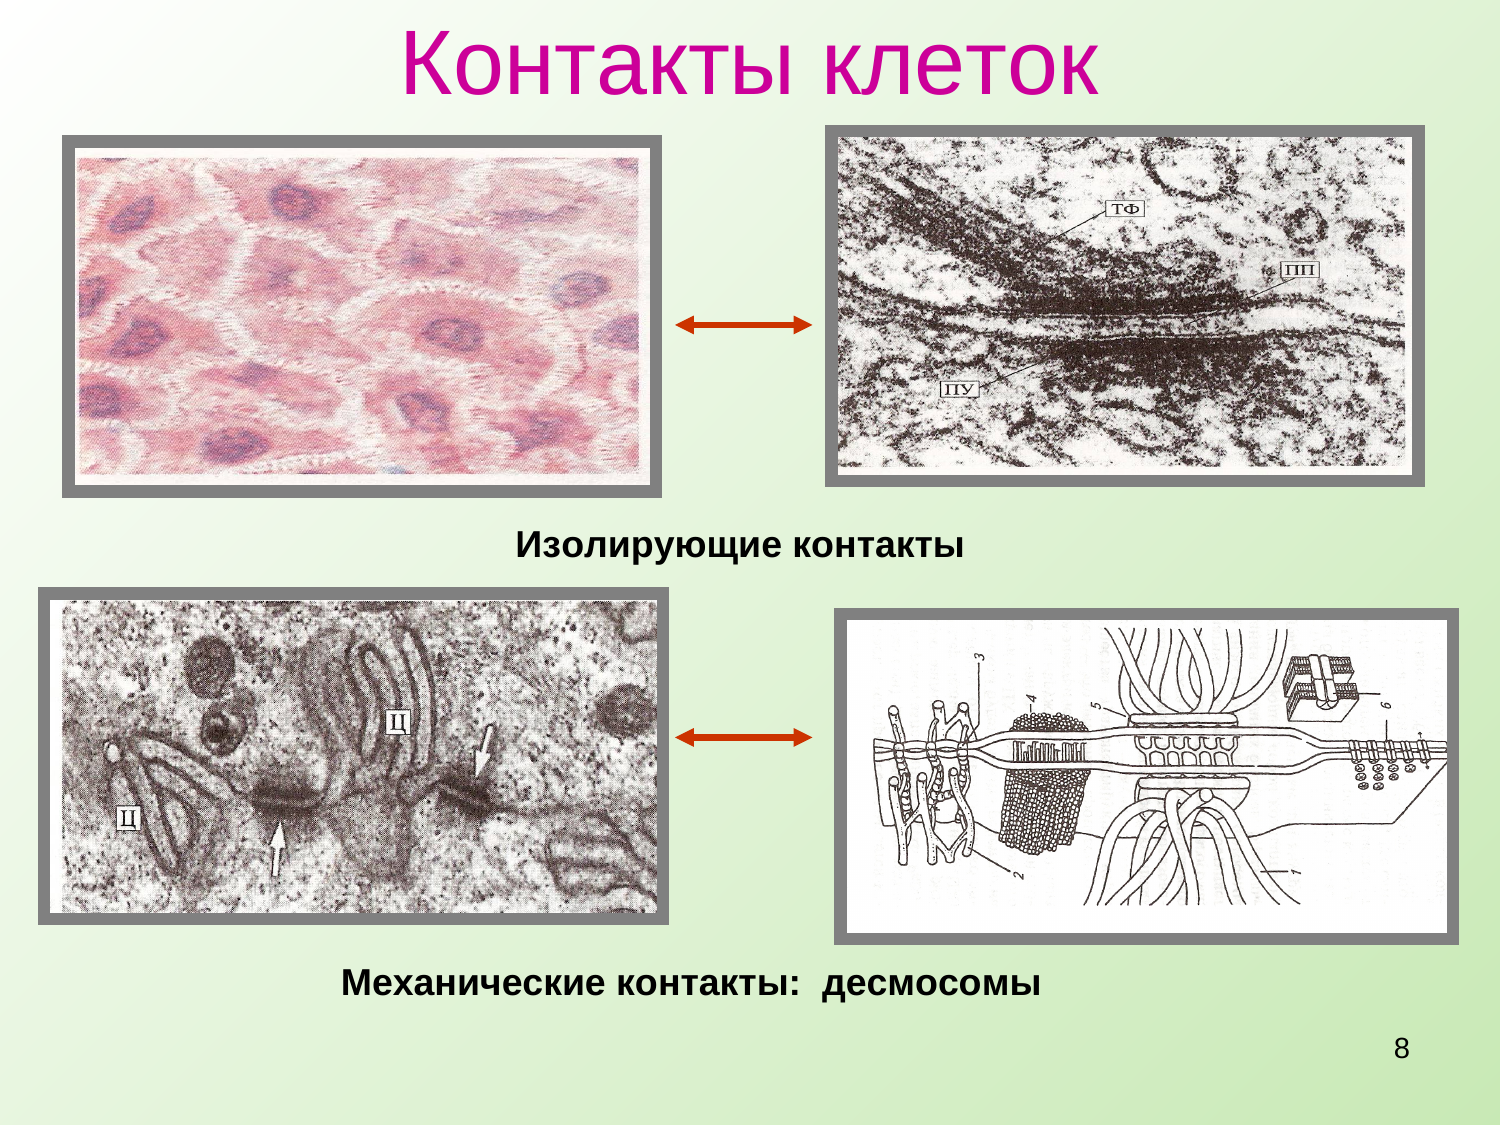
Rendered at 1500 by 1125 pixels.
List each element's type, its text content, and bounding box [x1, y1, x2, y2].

picture [50, 600, 657, 913]
picture [74, 147, 650, 486]
title Контакты клеток [75, 0, 1426, 126]
picture [837, 137, 1413, 475]
picture [846, 620, 1447, 933]
text_box Изолирующие контакты [500, 512, 981, 573]
text_box Механические контакты: десмосомы [325, 949, 1057, 1011]
